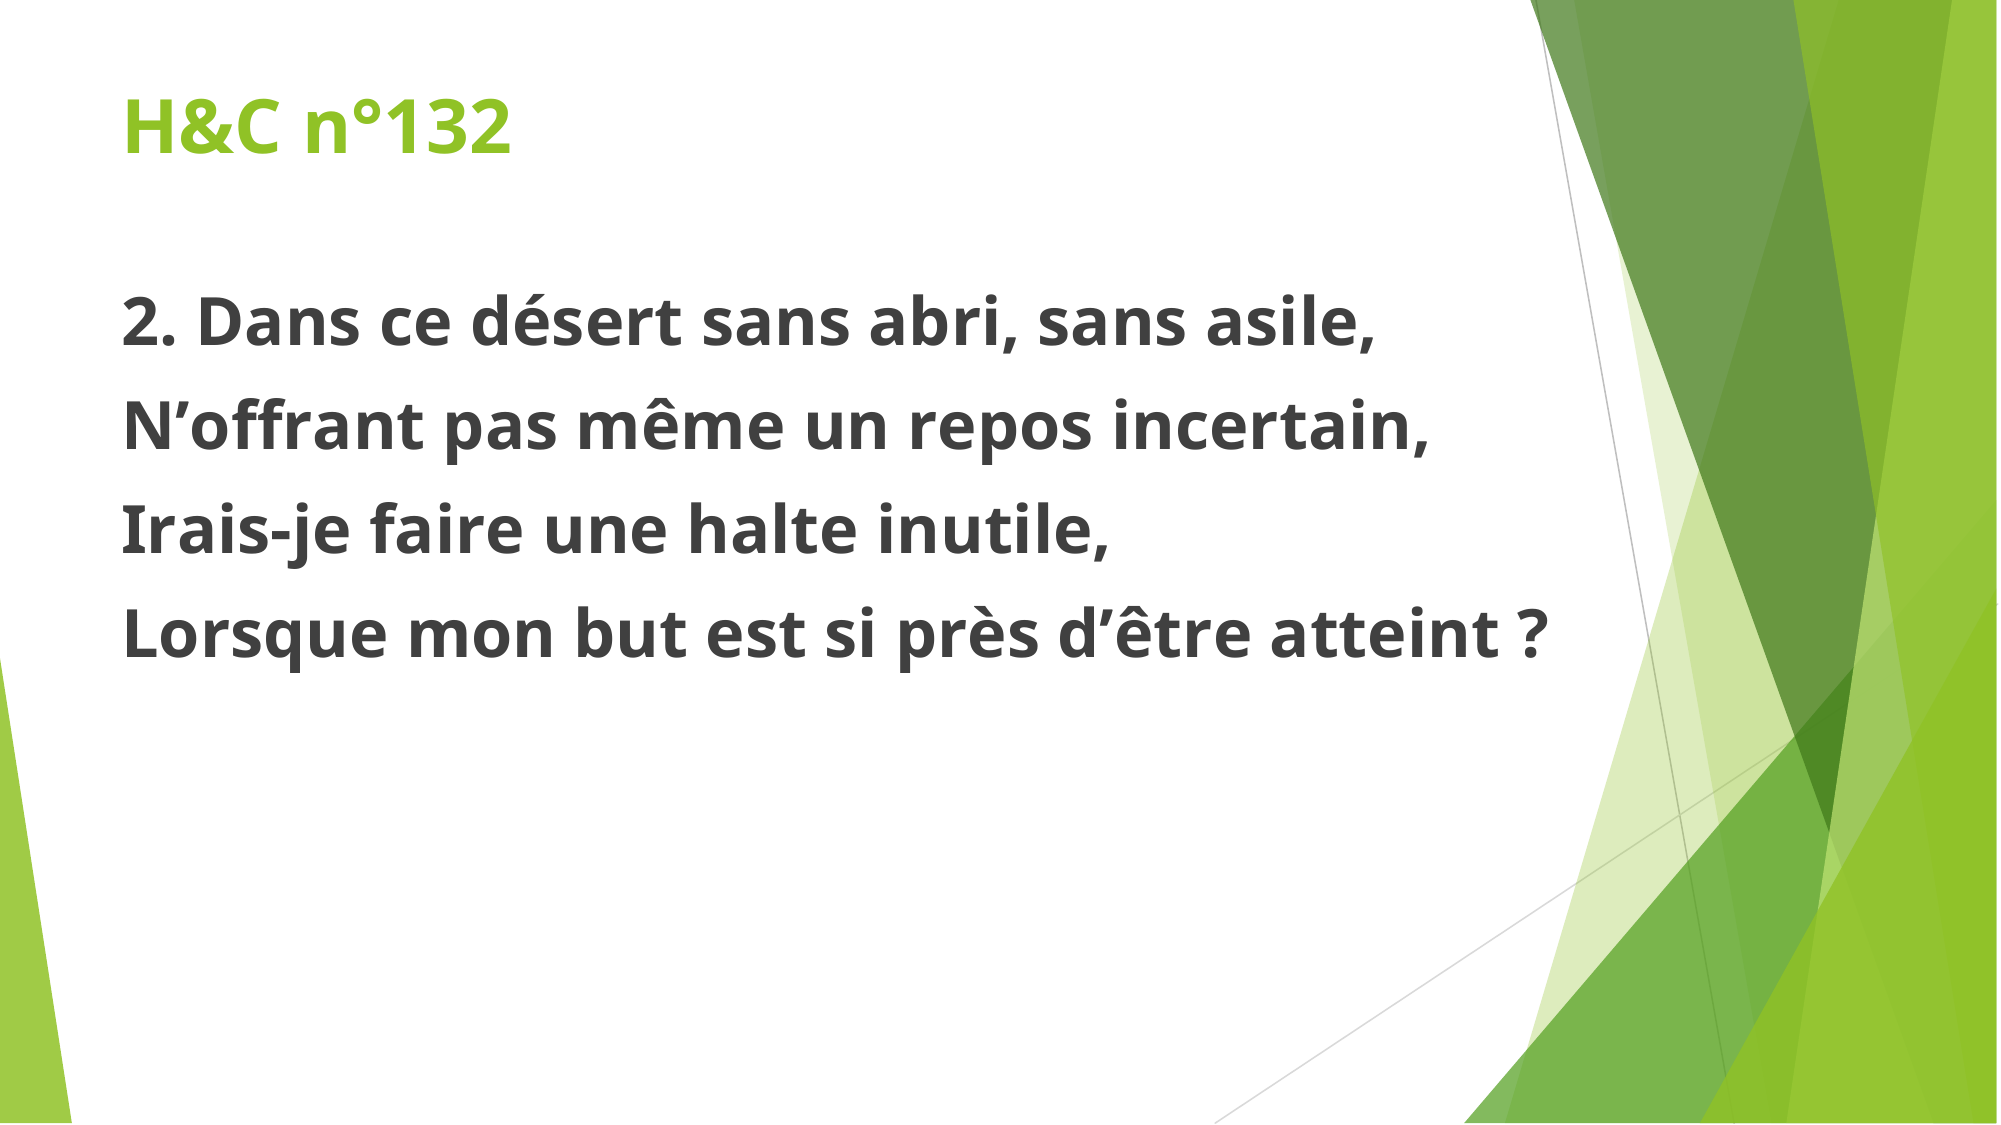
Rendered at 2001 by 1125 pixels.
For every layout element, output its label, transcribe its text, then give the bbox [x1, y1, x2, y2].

text_box 2. Dans ce désert sans abri, sans asile, N’offrant pas même un repos incertain, Irais-je faire une halte inutile, Lorsque mon but est si près d’être atteint ? [106, 259, 2001, 1037]
text_box H&C n°132 [106, 70, 1522, 178]
